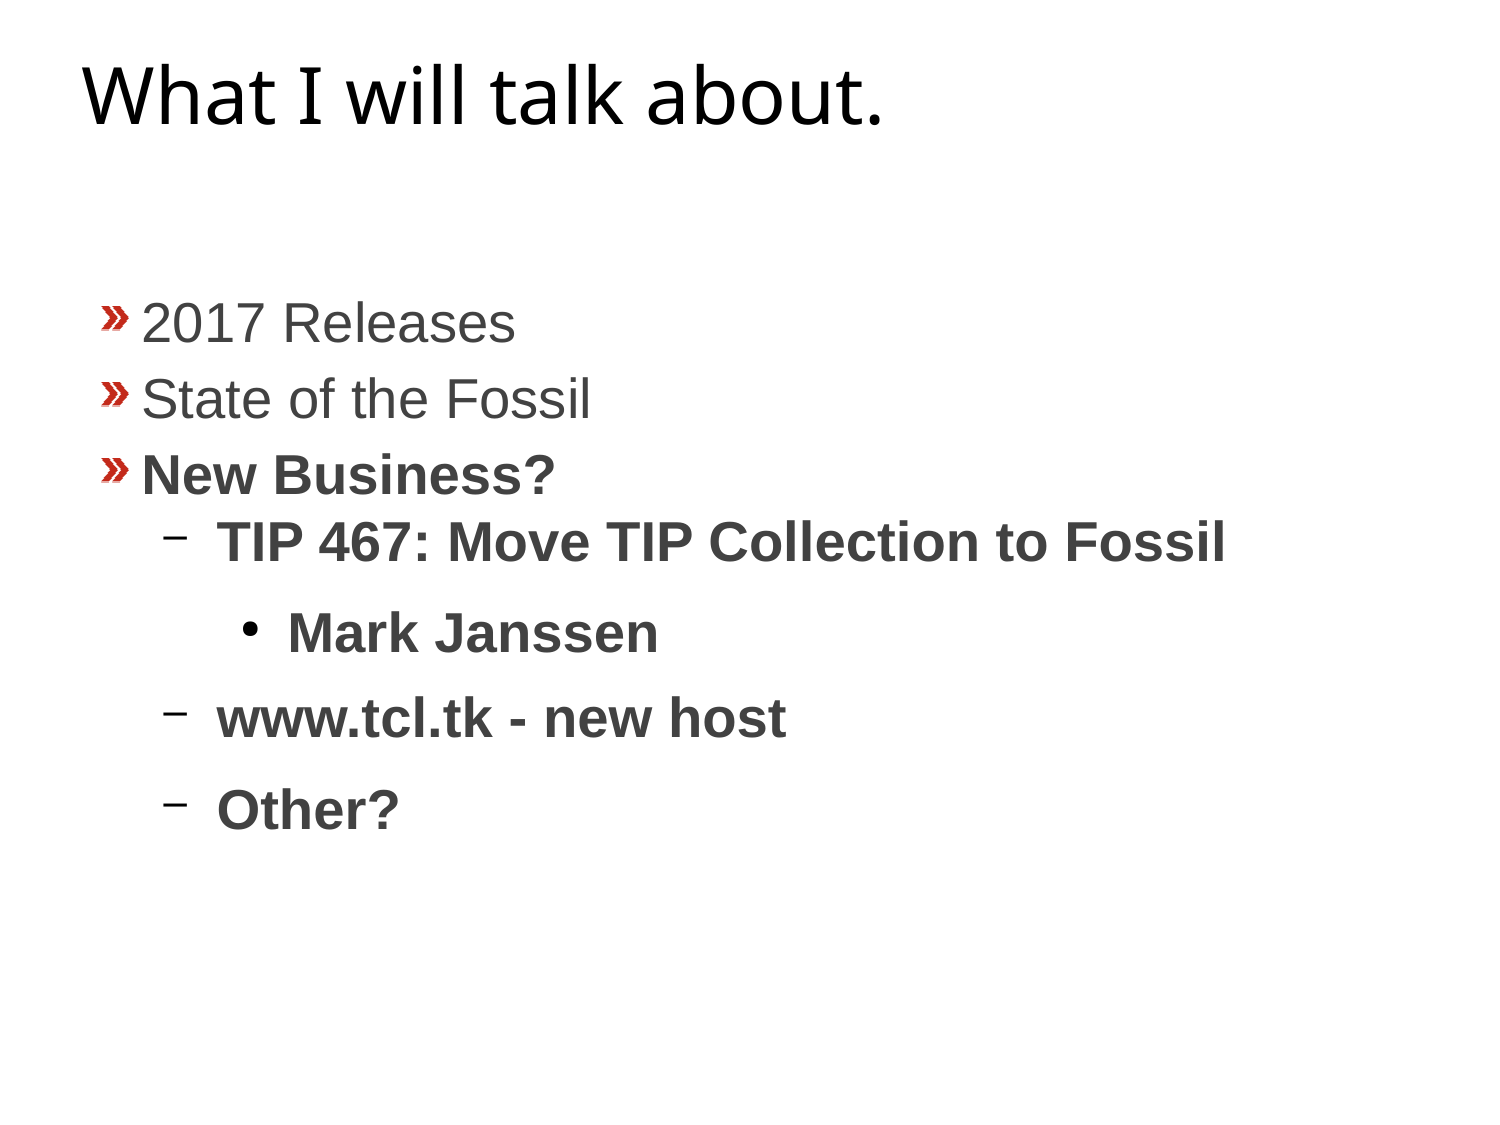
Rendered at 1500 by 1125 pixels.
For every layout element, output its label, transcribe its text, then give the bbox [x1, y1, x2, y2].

title What I will talk about. [75, 45, 1425, 210]
list 2017 Releases State of the Fossil New Business? TIP 467: Move TIP Collection to Fossil Mark Janssen www.tcl.tk - new host Other? [75, 210, 1425, 1125]
